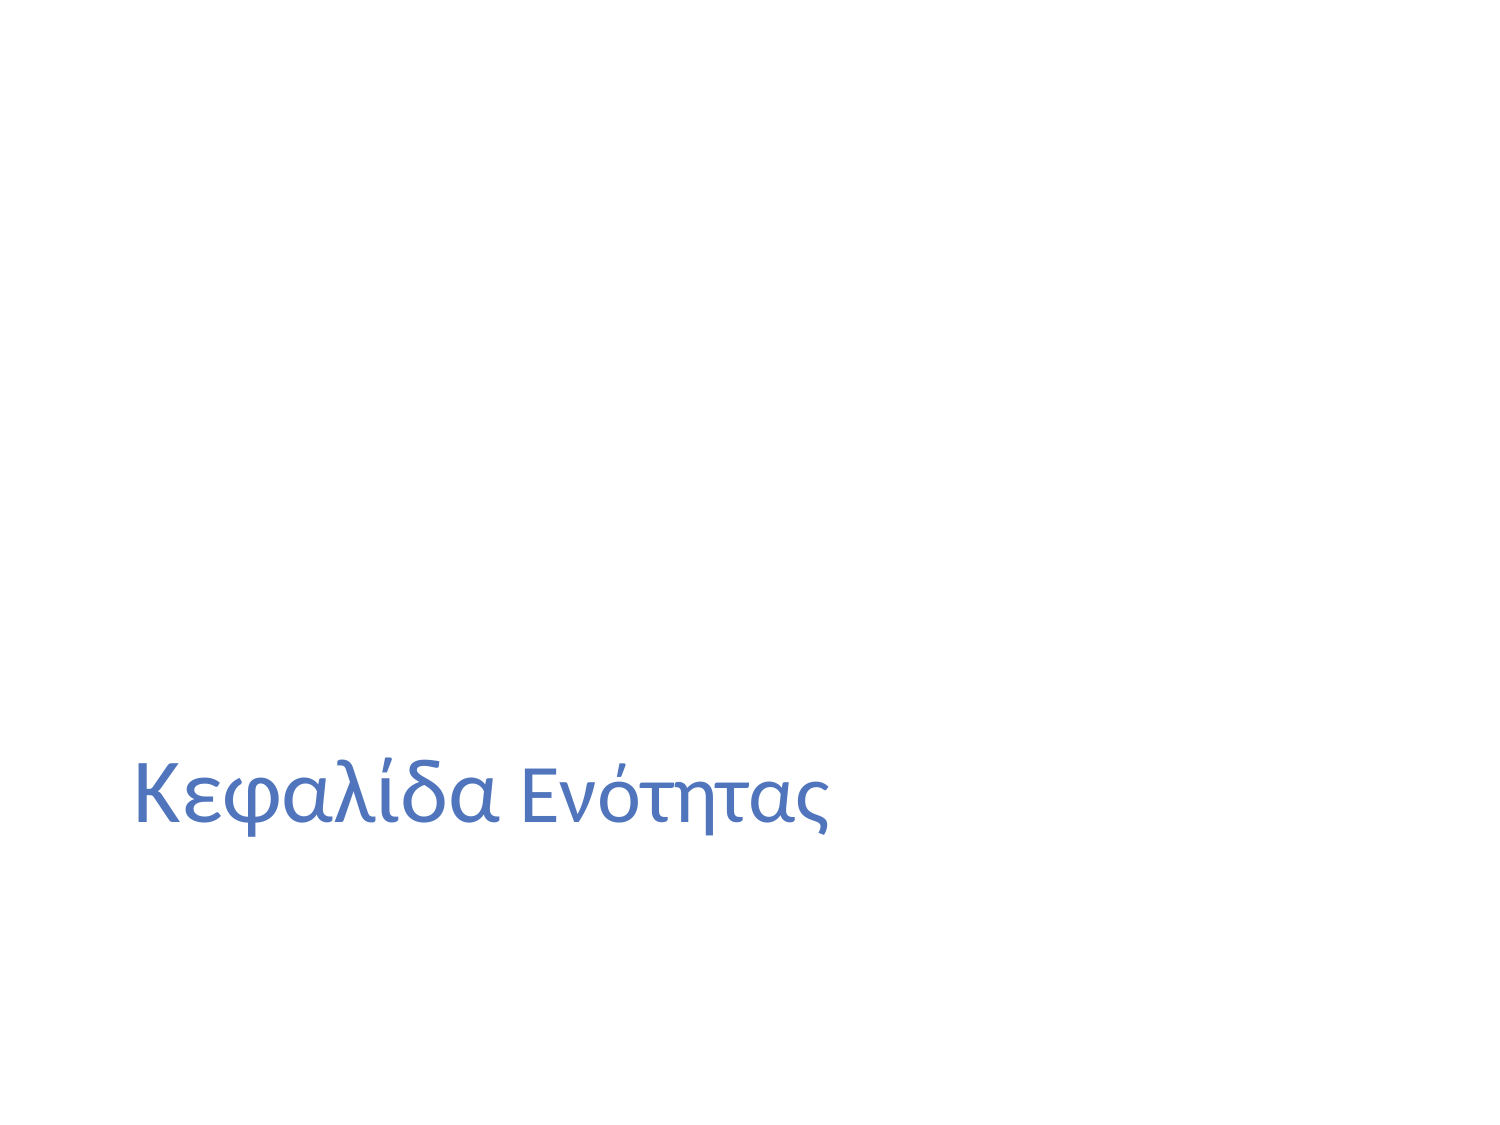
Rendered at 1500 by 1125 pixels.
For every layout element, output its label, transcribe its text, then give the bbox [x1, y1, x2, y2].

title Κεφαλίδα Ενότητας [118, 722, 1394, 947]
